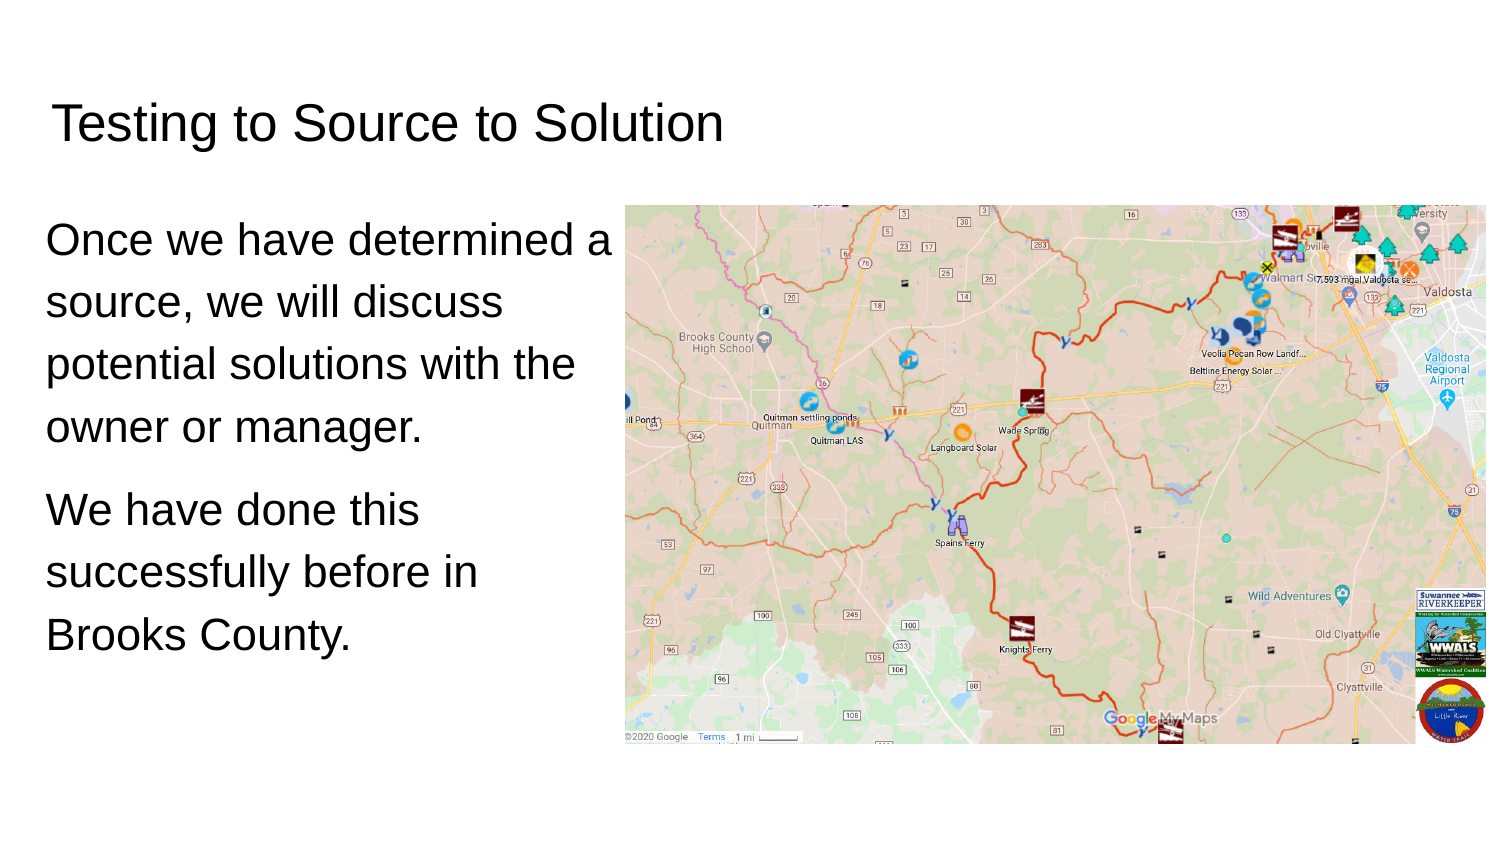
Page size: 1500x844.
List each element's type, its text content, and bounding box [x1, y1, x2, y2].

title Testing to Source to Solution [51, 72, 1449, 167]
list Once we have determined a source, we will discuss potential solutions with the owner or manager. We have done this successfully before in Brooks County. [45, 186, 626, 747]
picture [625, 205, 1486, 744]
